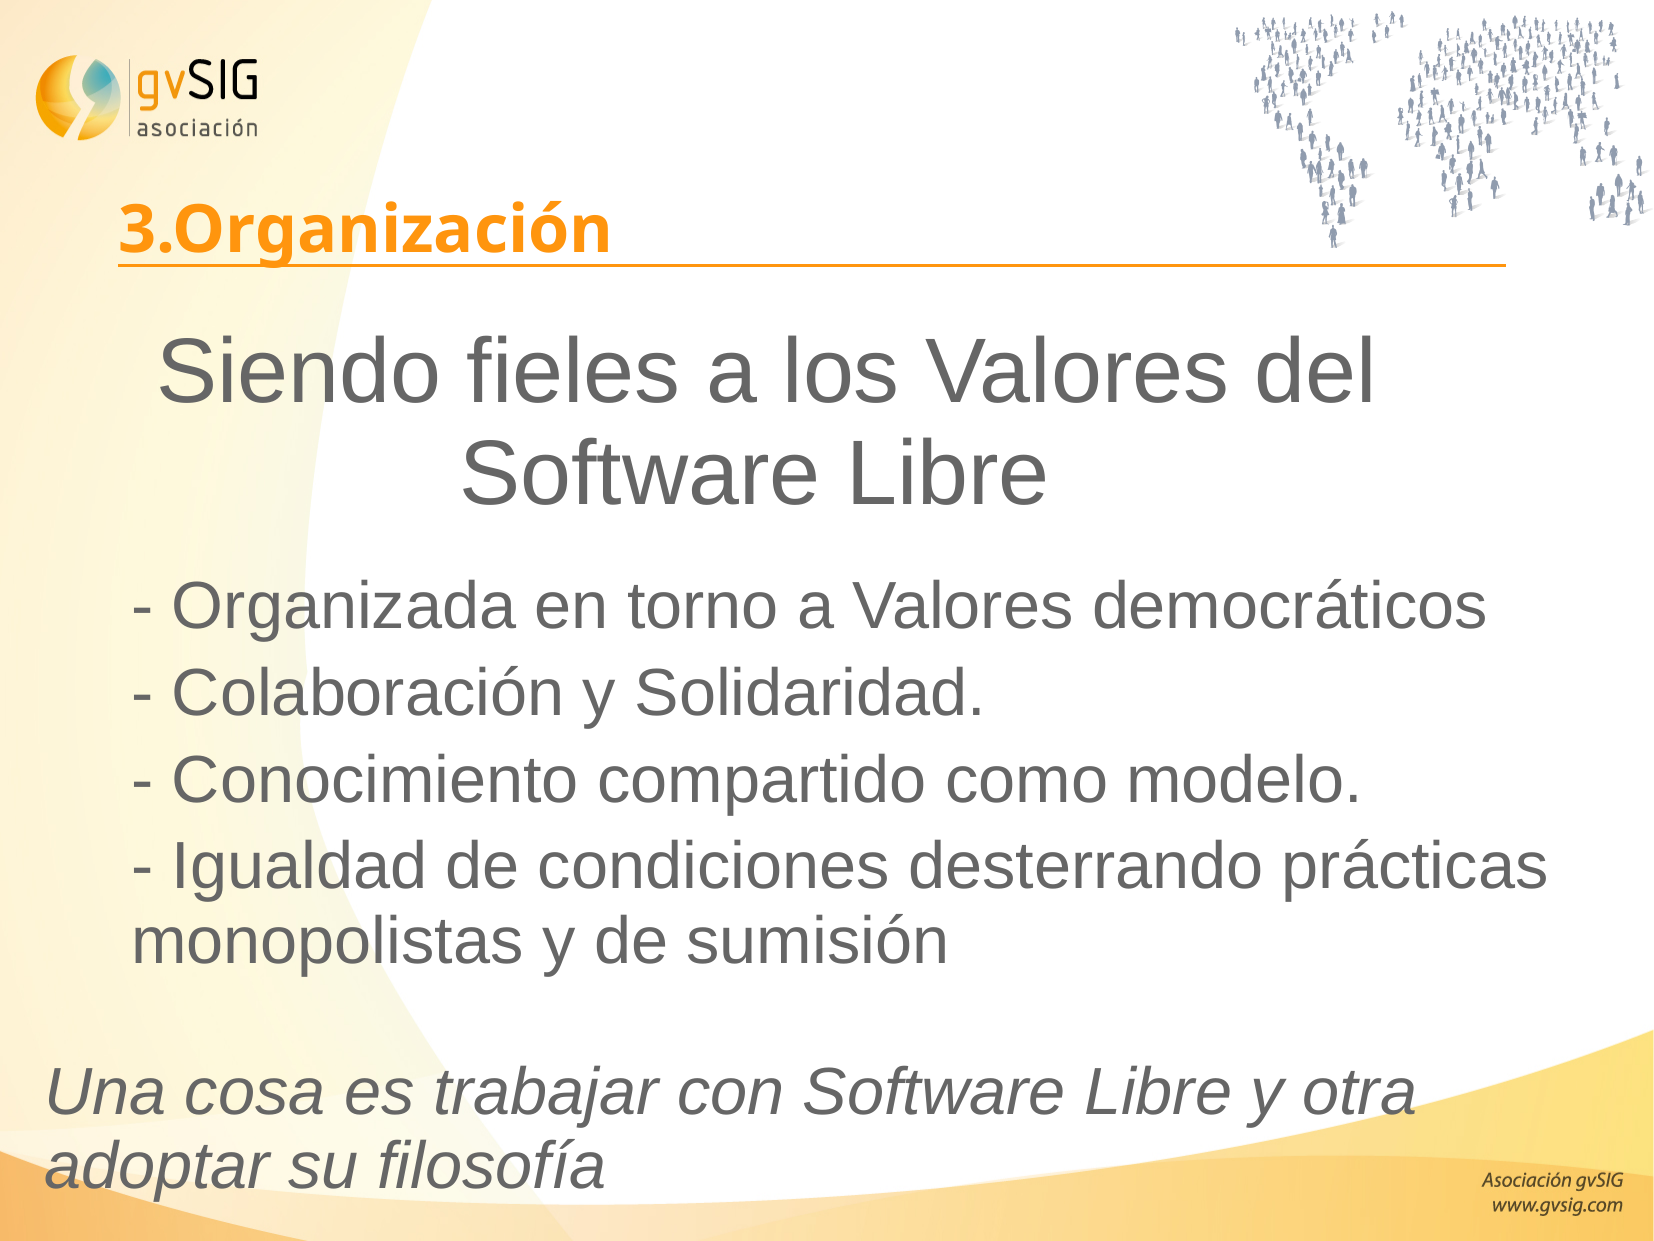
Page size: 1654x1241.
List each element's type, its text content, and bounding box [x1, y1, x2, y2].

text_box Siendo fieles a los Valores del Software Libre [88, 311, 1447, 532]
text_box - Organizada en torno a Valores democráticos - Colaboración y Solidaridad. - Conocimiento compartido como modelo. - Igualdad de condiciones desterrando prácticas monopolistas y de sumisión [116, 561, 1565, 986]
picture [0, 0, 1654, 1241]
title 3.Organización [118, 177, 1607, 276]
text_box Una cosa es trabajar con Software Libre y otra adoptar su filosofía [29, 1046, 1447, 1211]
